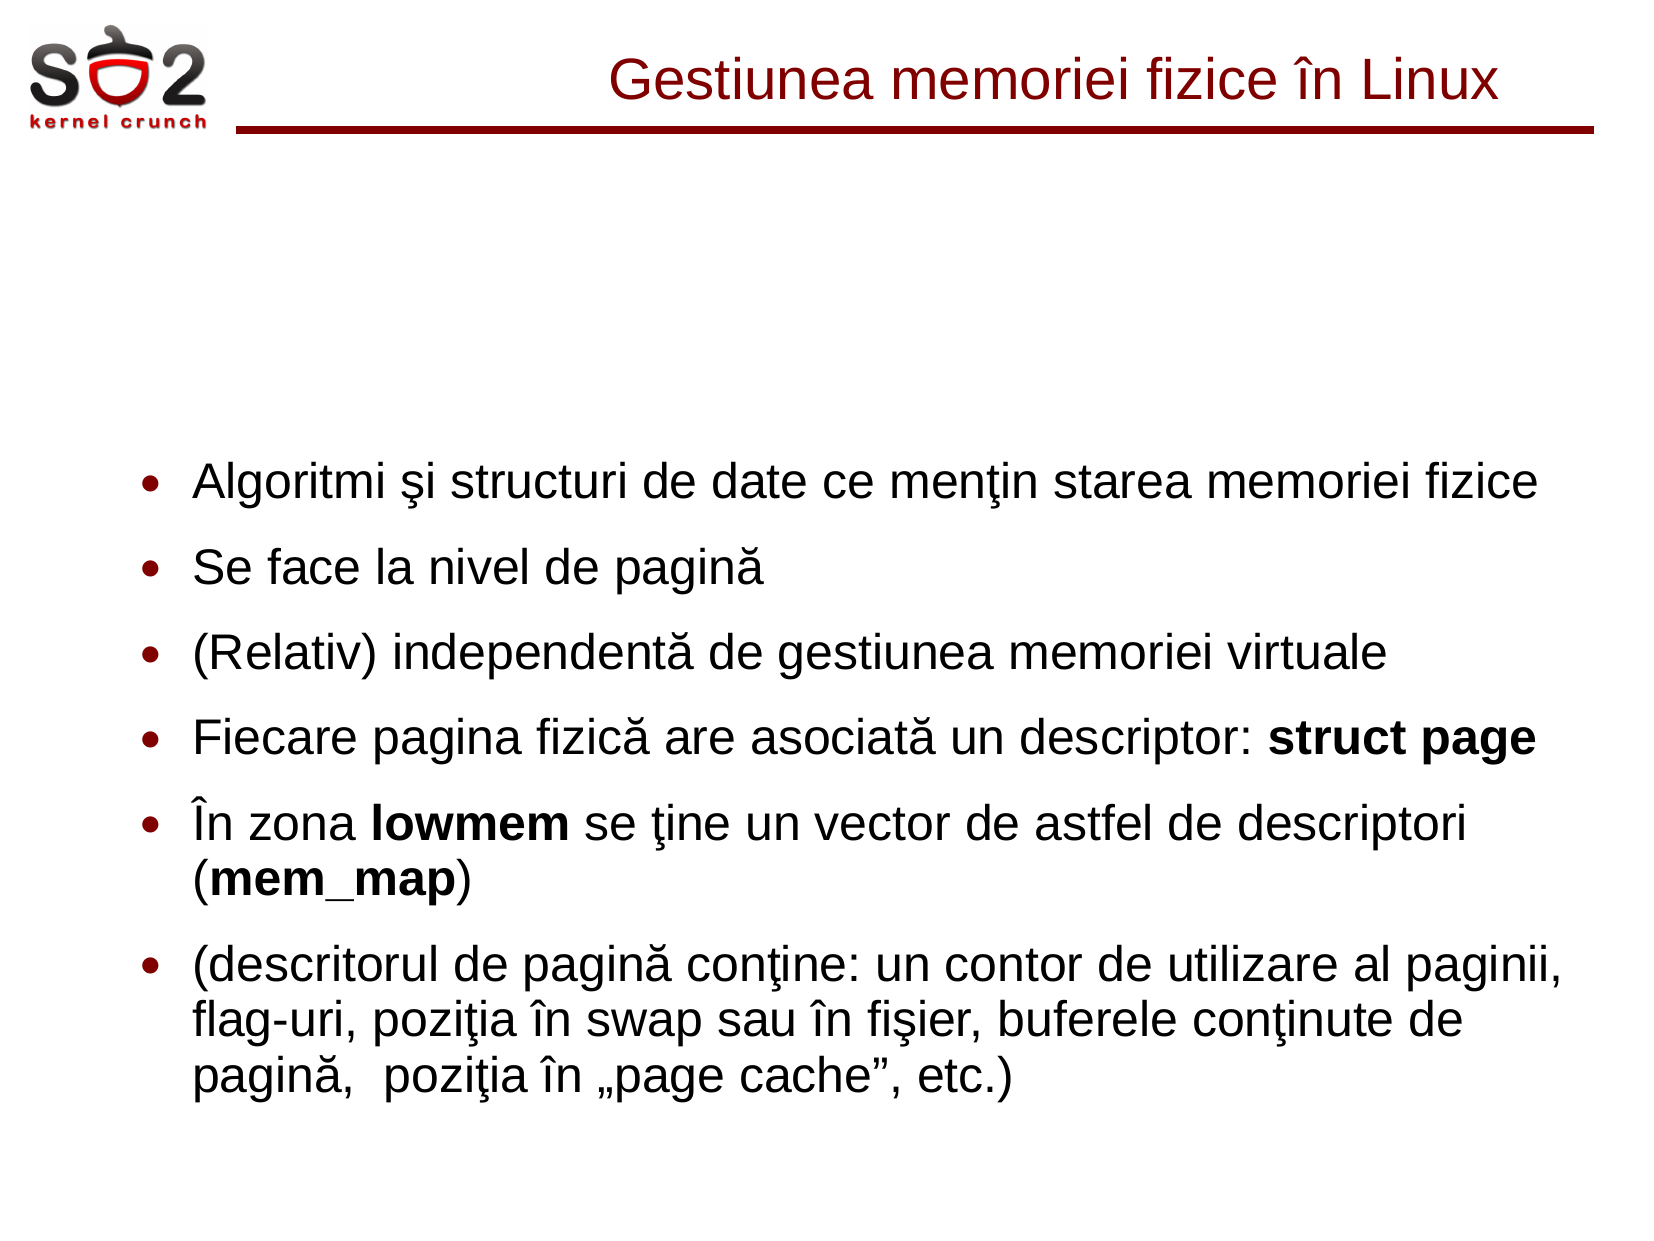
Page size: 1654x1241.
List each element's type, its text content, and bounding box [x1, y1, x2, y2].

picture [29, 23, 121, 130]
title Gestiunea memoriei fizice în Linux [121, 11, 1534, 148]
list Algoritmi şi structuri de date ce menţin starea memoriei fizice Se face la nivel de pagină (Relativ) independentă de gestiunea memoriei virtuale Fiecare pagina fizică are asociată un descriptor: struct page În zona lowmem se ţine un vector de astfel de descriptori (mem_map) (descritorul de pagină conţine: un contor de utilizare al paginii, flag-uri, poziţia în swap sau în fişier, buferele conţinute de pagină, poziţia în „page cache”, etc.) [121, 387, 1565, 1169]
